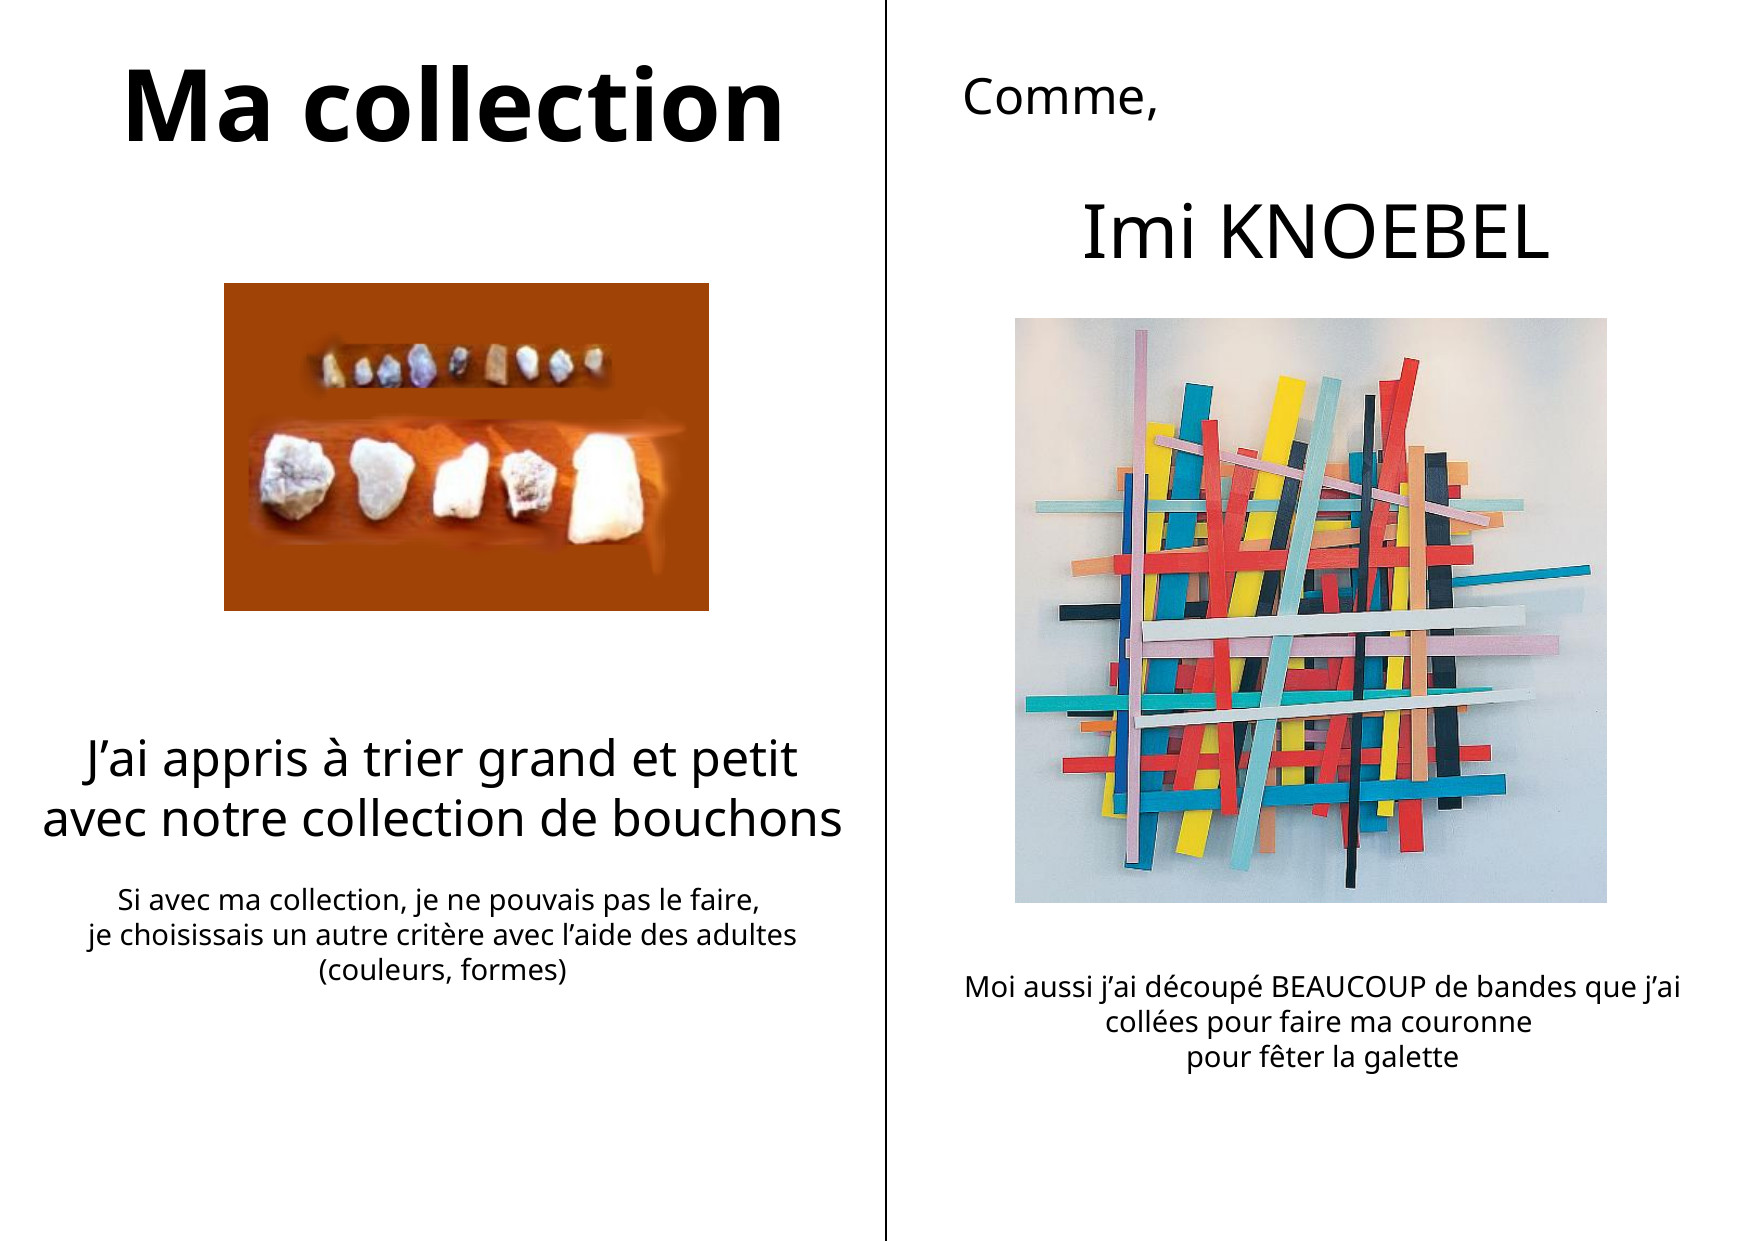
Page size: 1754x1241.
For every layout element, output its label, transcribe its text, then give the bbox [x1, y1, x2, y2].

text_box Imi KNOEBEL [933, 177, 1701, 367]
text_box Comme, [956, 59, 1678, 148]
picture [224, 283, 709, 611]
text_box Moi aussi j’ai découpé BEAUCOUP de bandes que j’ai collées pour faire ma couronne pour fêter la galette [956, 962, 1690, 1158]
picture [1015, 318, 1607, 903]
text_box Ma collection [106, 35, 804, 178]
text_box J’ai appris à trier grand et petit avec notre collection de bouchons Si avec ma collection, je ne pouvais pas le faire, je choisissais un autre critère avec l’aide des adultes (couleurs, formes) [23, 720, 863, 1123]
